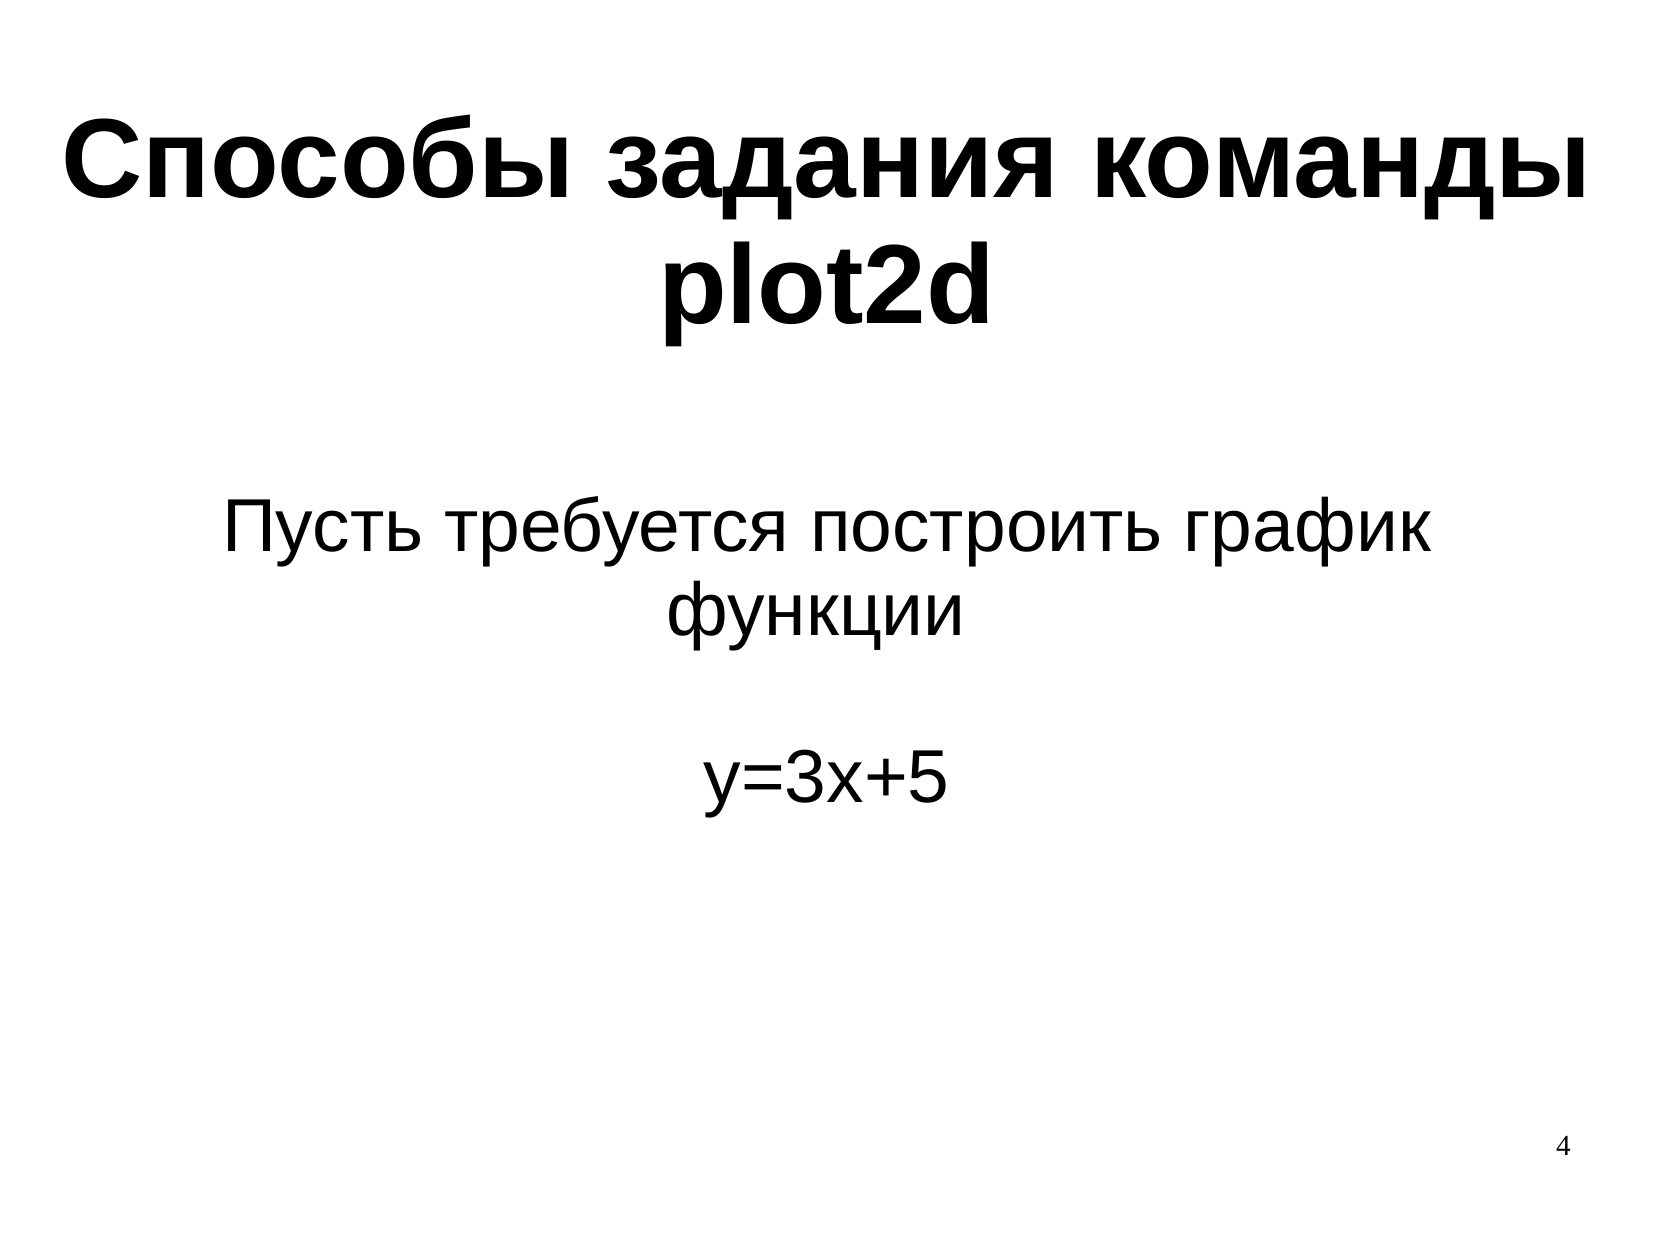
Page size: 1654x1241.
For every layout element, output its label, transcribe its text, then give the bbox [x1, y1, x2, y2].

text_box Способы задания команды plot2d [29, 88, 1625, 355]
text_box Пусть требуется построить график функции y=3x+5 [118, 475, 1536, 827]
